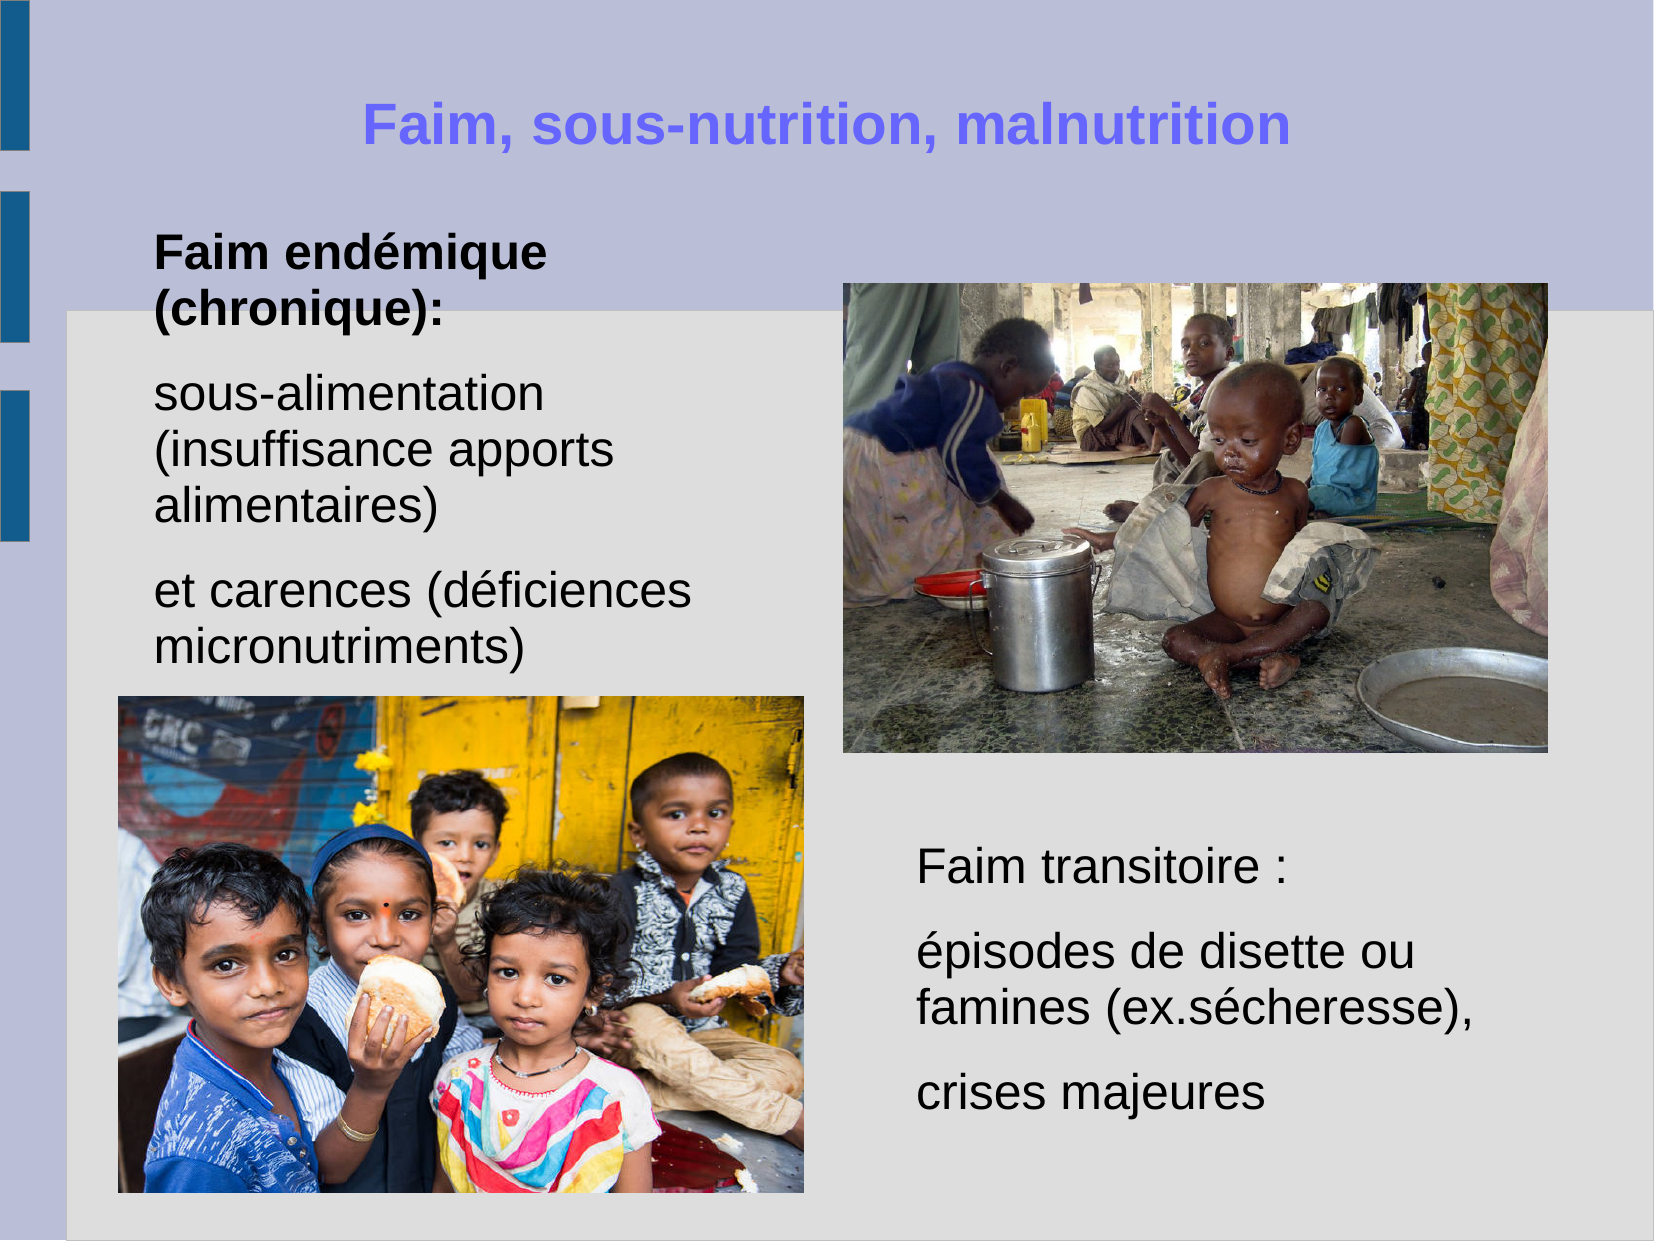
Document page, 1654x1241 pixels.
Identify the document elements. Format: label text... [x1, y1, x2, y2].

list Faim transitoire : épisodes de disette ou famines (ex.sécheresse), crises majeures [845, 752, 1535, 1126]
title Faim, sous-nutrition, malnutrition [121, 23, 1534, 225]
picture [843, 283, 1548, 753]
picture [118, 696, 804, 1193]
list Faim endémique (chronique): sous-alimentation (insuffisance apports alimentaires) et carences (déficiences micronutriments) [82, 224, 809, 828]
